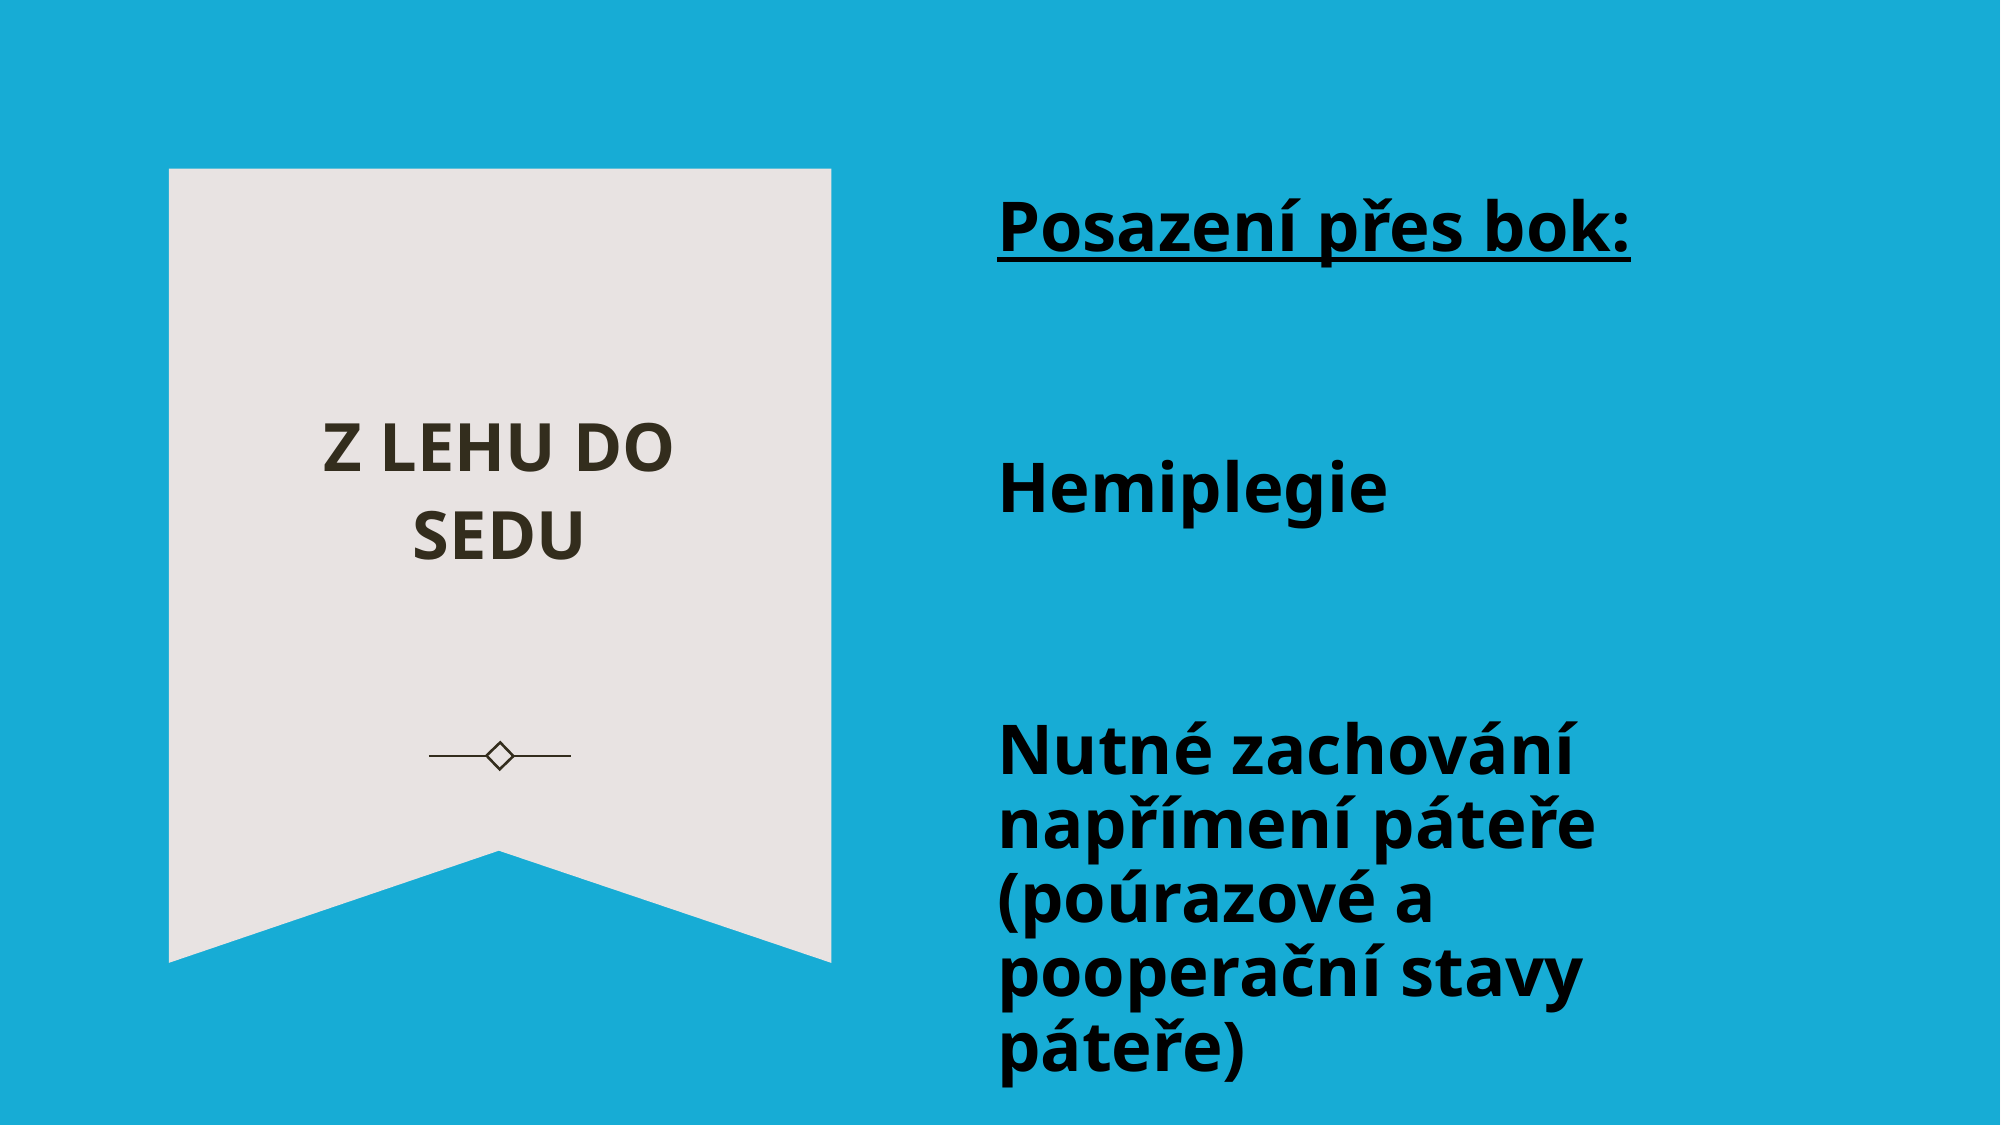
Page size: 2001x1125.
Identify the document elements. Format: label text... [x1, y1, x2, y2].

text_box Posazení přes bok: [976, 171, 1832, 431]
text_box [0, 0, 2000, 1125]
text_box Nutné zachování napřímení páteře (poúrazové a pooperační stavy páteře) [976, 694, 1832, 956]
text_box Hemiplegie [976, 432, 1832, 693]
title Z LEHU DO SEDU [233, 271, 767, 700]
